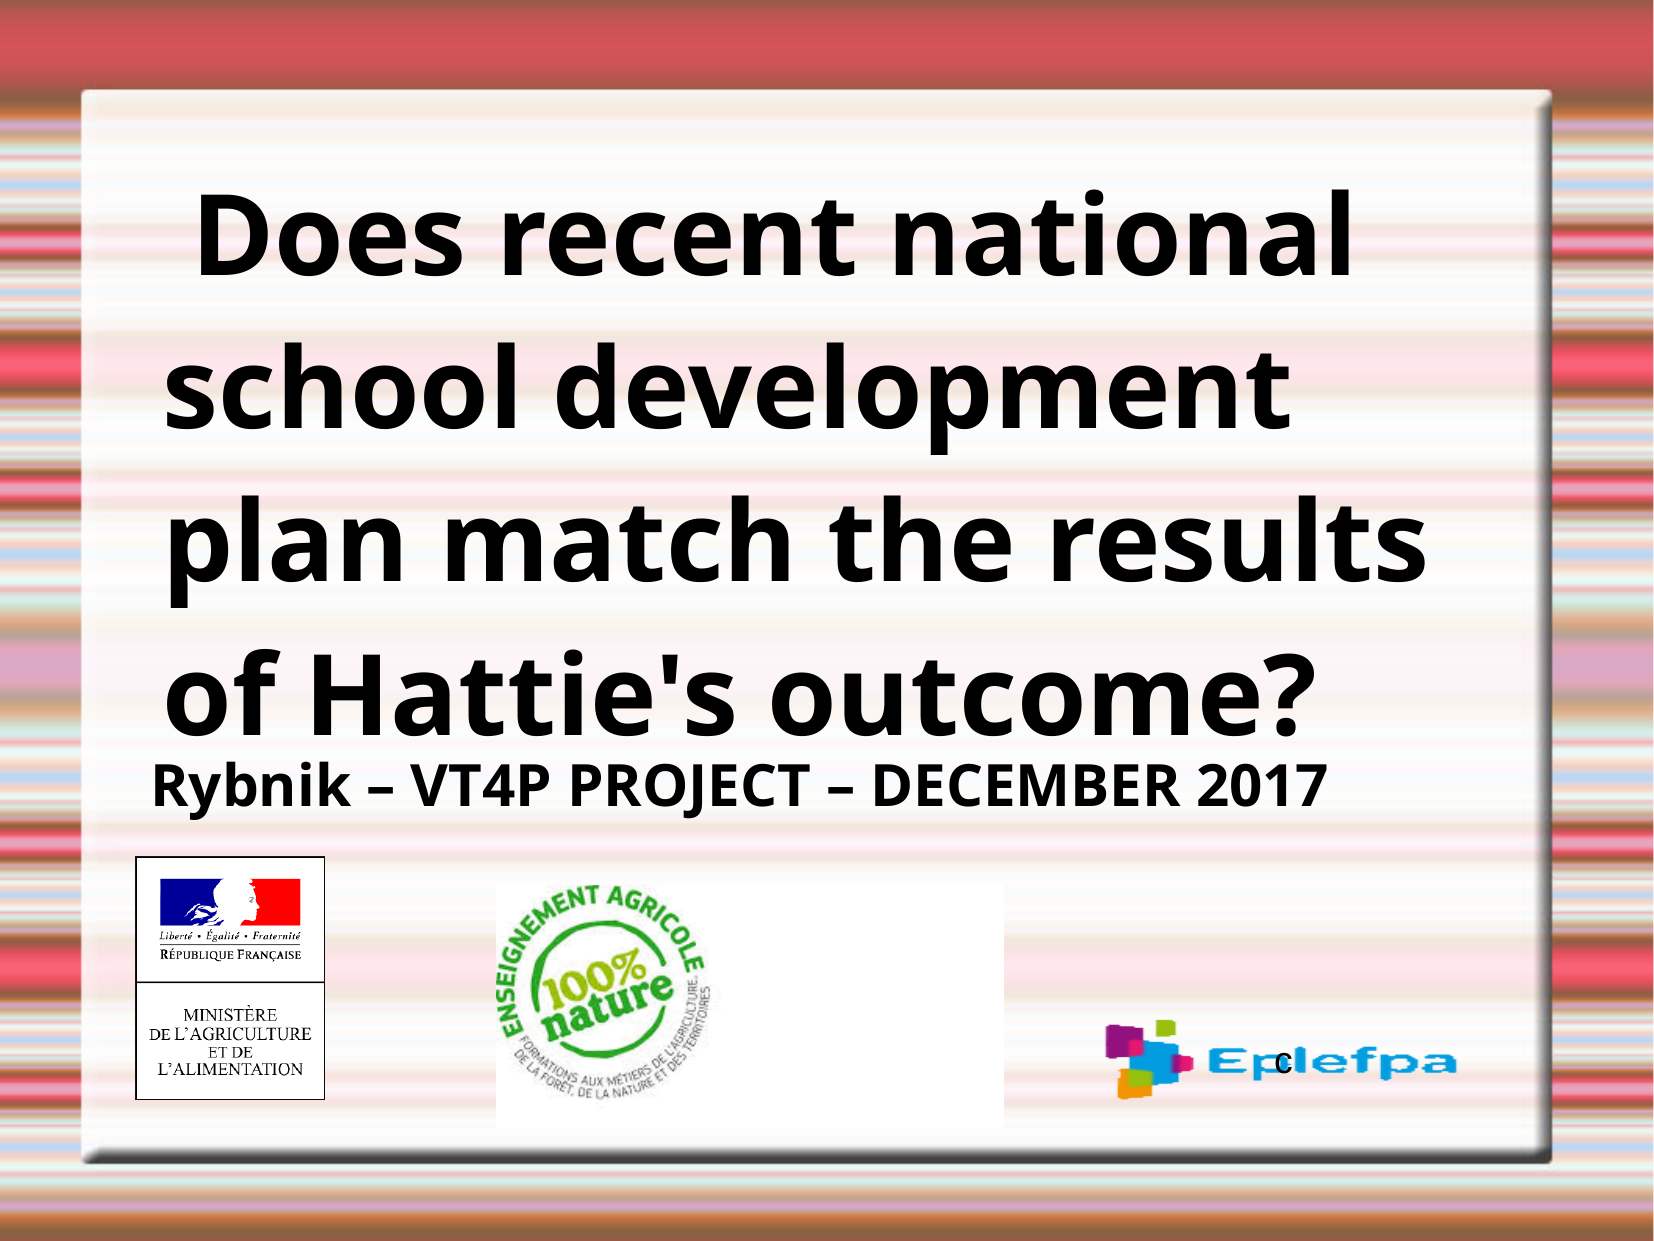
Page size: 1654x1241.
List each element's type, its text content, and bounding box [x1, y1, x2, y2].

picture [0, 0, 1654, 1241]
text_box Does recent national school development plan match the results of Hattie's outcome? [147, 147, 1536, 736]
text_box Rybnik – VT4P PROJECT – DECEMBER 2017 [135, 736, 1554, 916]
